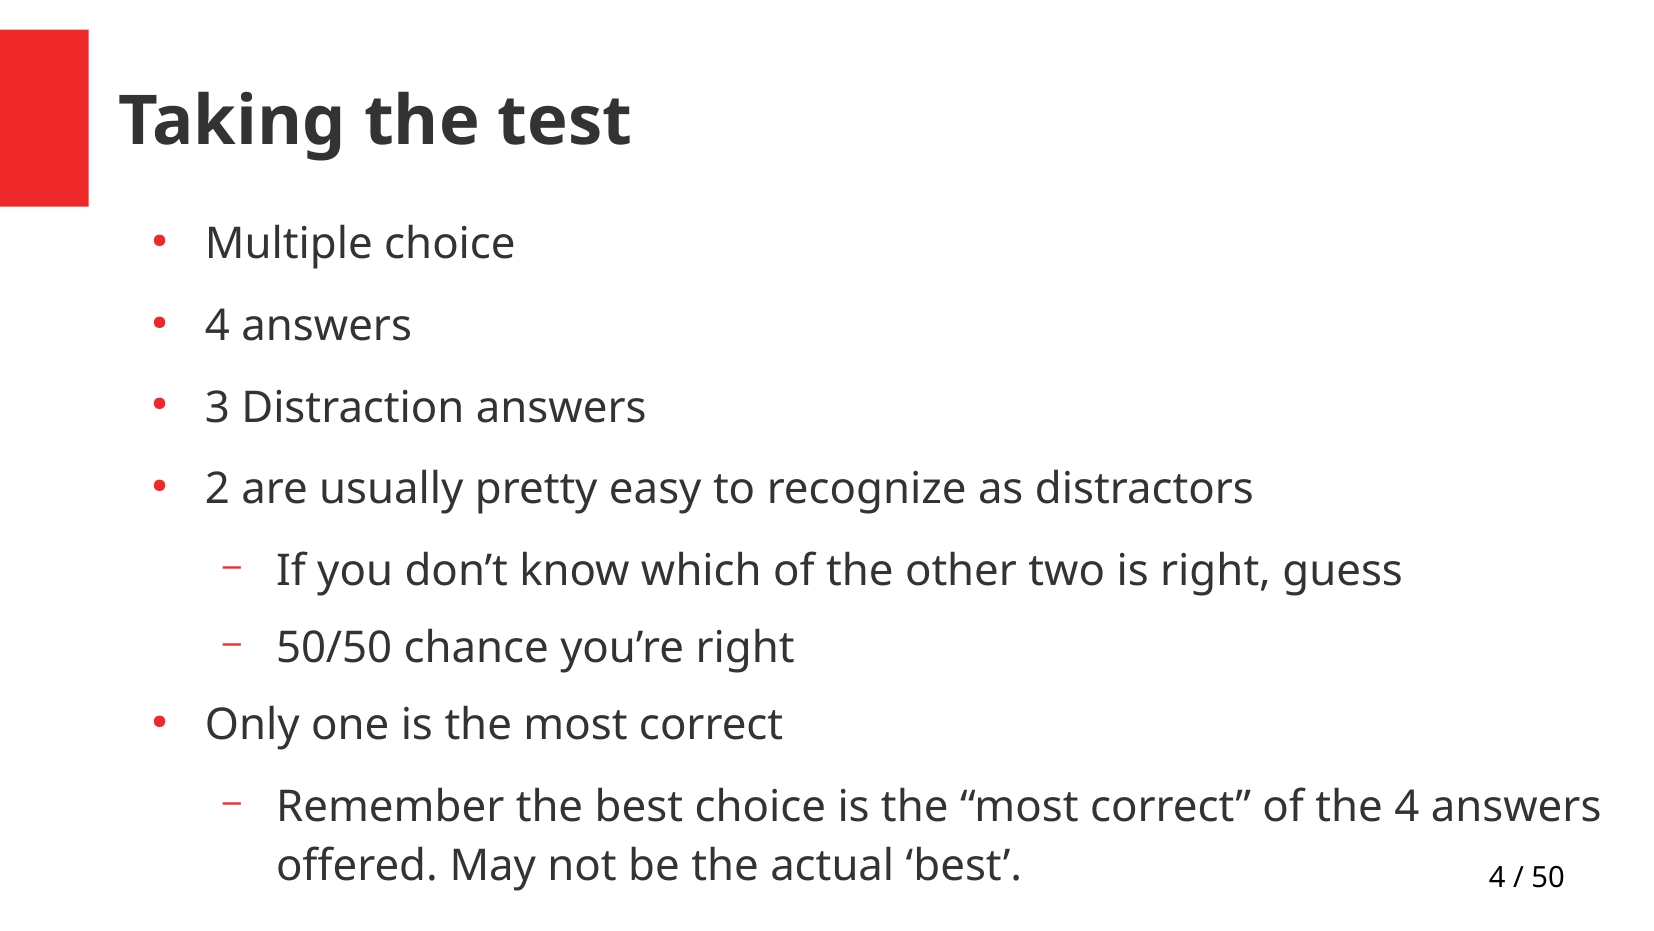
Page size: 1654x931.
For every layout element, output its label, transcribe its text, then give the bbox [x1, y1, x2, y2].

list Multiple choice 4 answers 3 Distraction answers 2 are usually pretty easy to recognize as distractors If you don’t know which of the other two is right, guess 50/50 chance you’re right Only one is the most correct Remember the best choice is the “most correct” of the 4 answers offered. May not be the actual ‘best’. [134, 212, 1611, 901]
title Taking the test [118, 29, 1595, 207]
